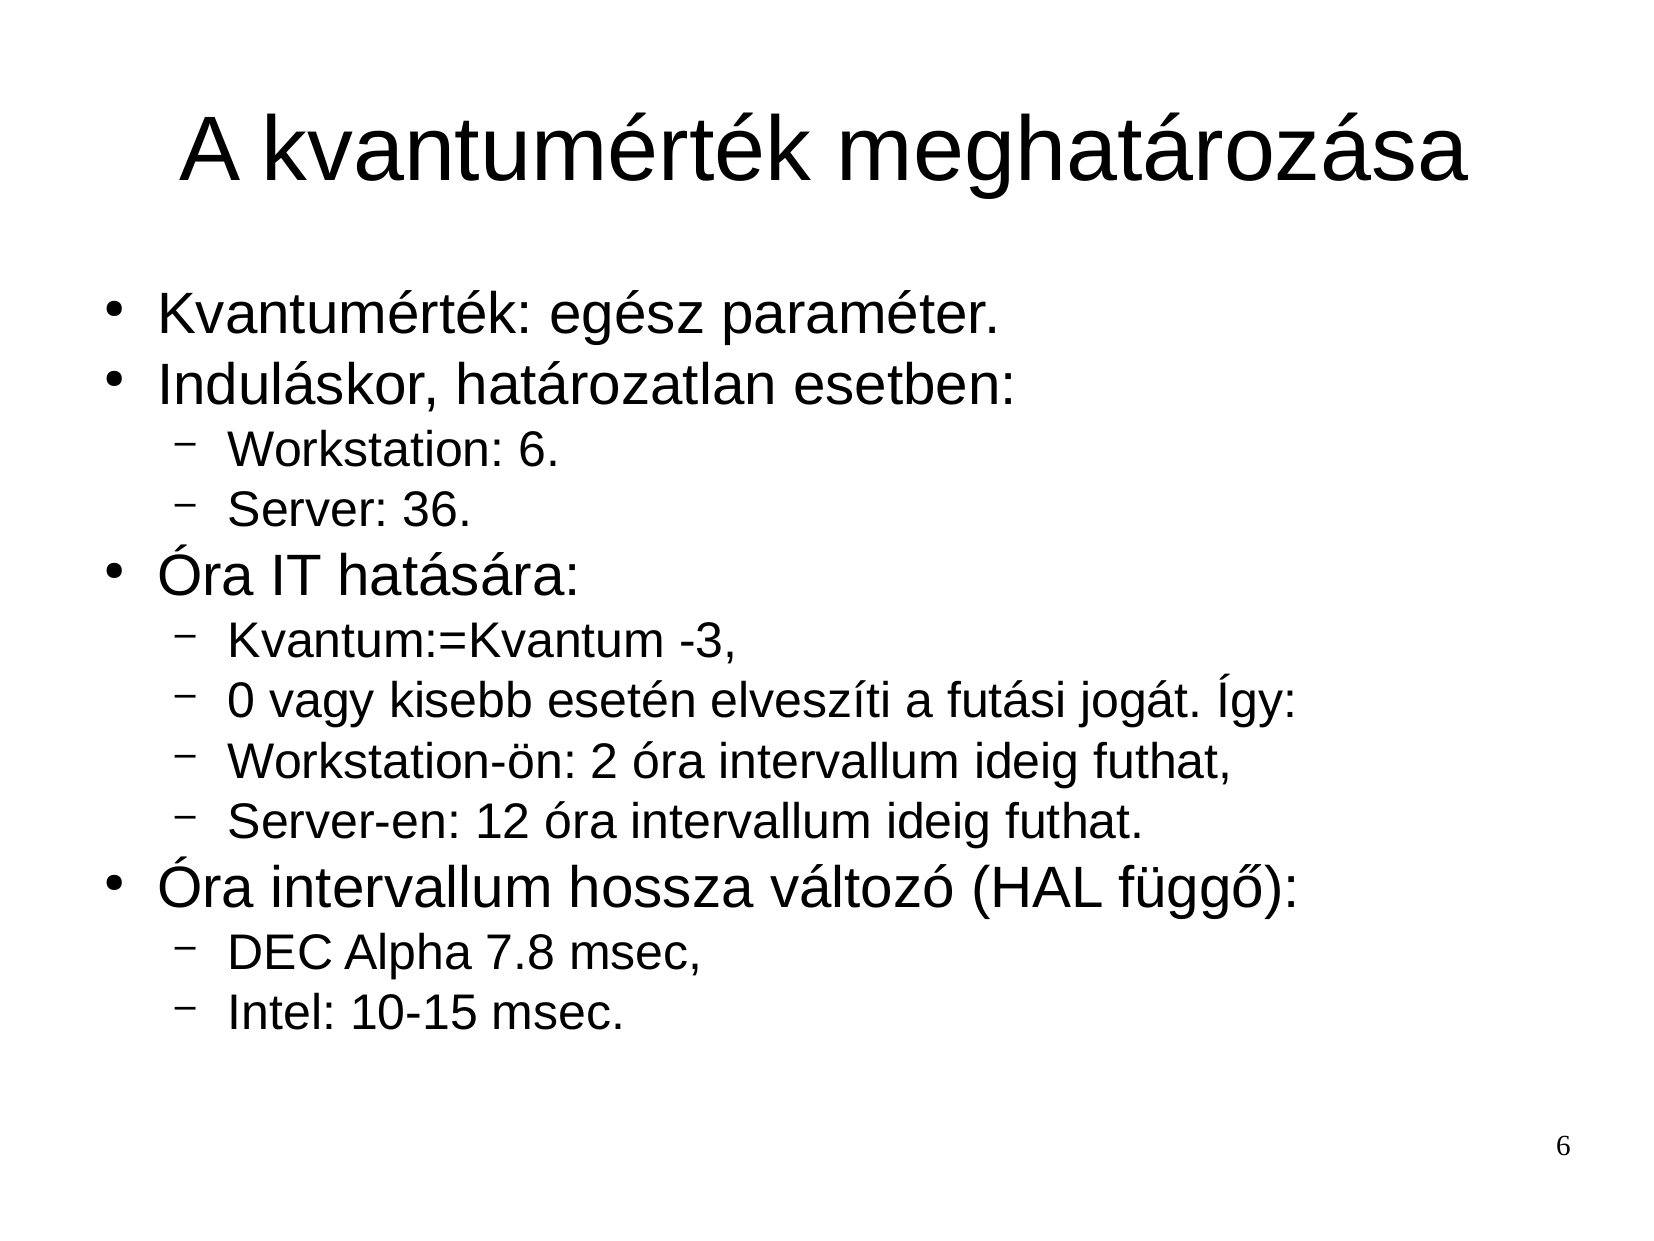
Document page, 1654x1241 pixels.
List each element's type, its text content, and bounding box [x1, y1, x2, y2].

list Kvantumérték: egész paraméter. Induláskor, határozatlan esetben: Workstation: 6. Server: 36. Óra IT hatására: Kvantum:=Kvantum -3, 0 vagy kisebb esetén elveszíti a futási jogát. Így: Workstation-ön: 2 óra intervallum ideig futhat, Server-en: 12 óra intervallum ideig futhat. Óra intervallum hossza változó (HAL függő): DEC Alpha 7.8 msec, Intel: 10-15 msec. [71, 281, 1609, 1167]
title A kvantumérték meghatározása [32, 46, 1583, 254]
